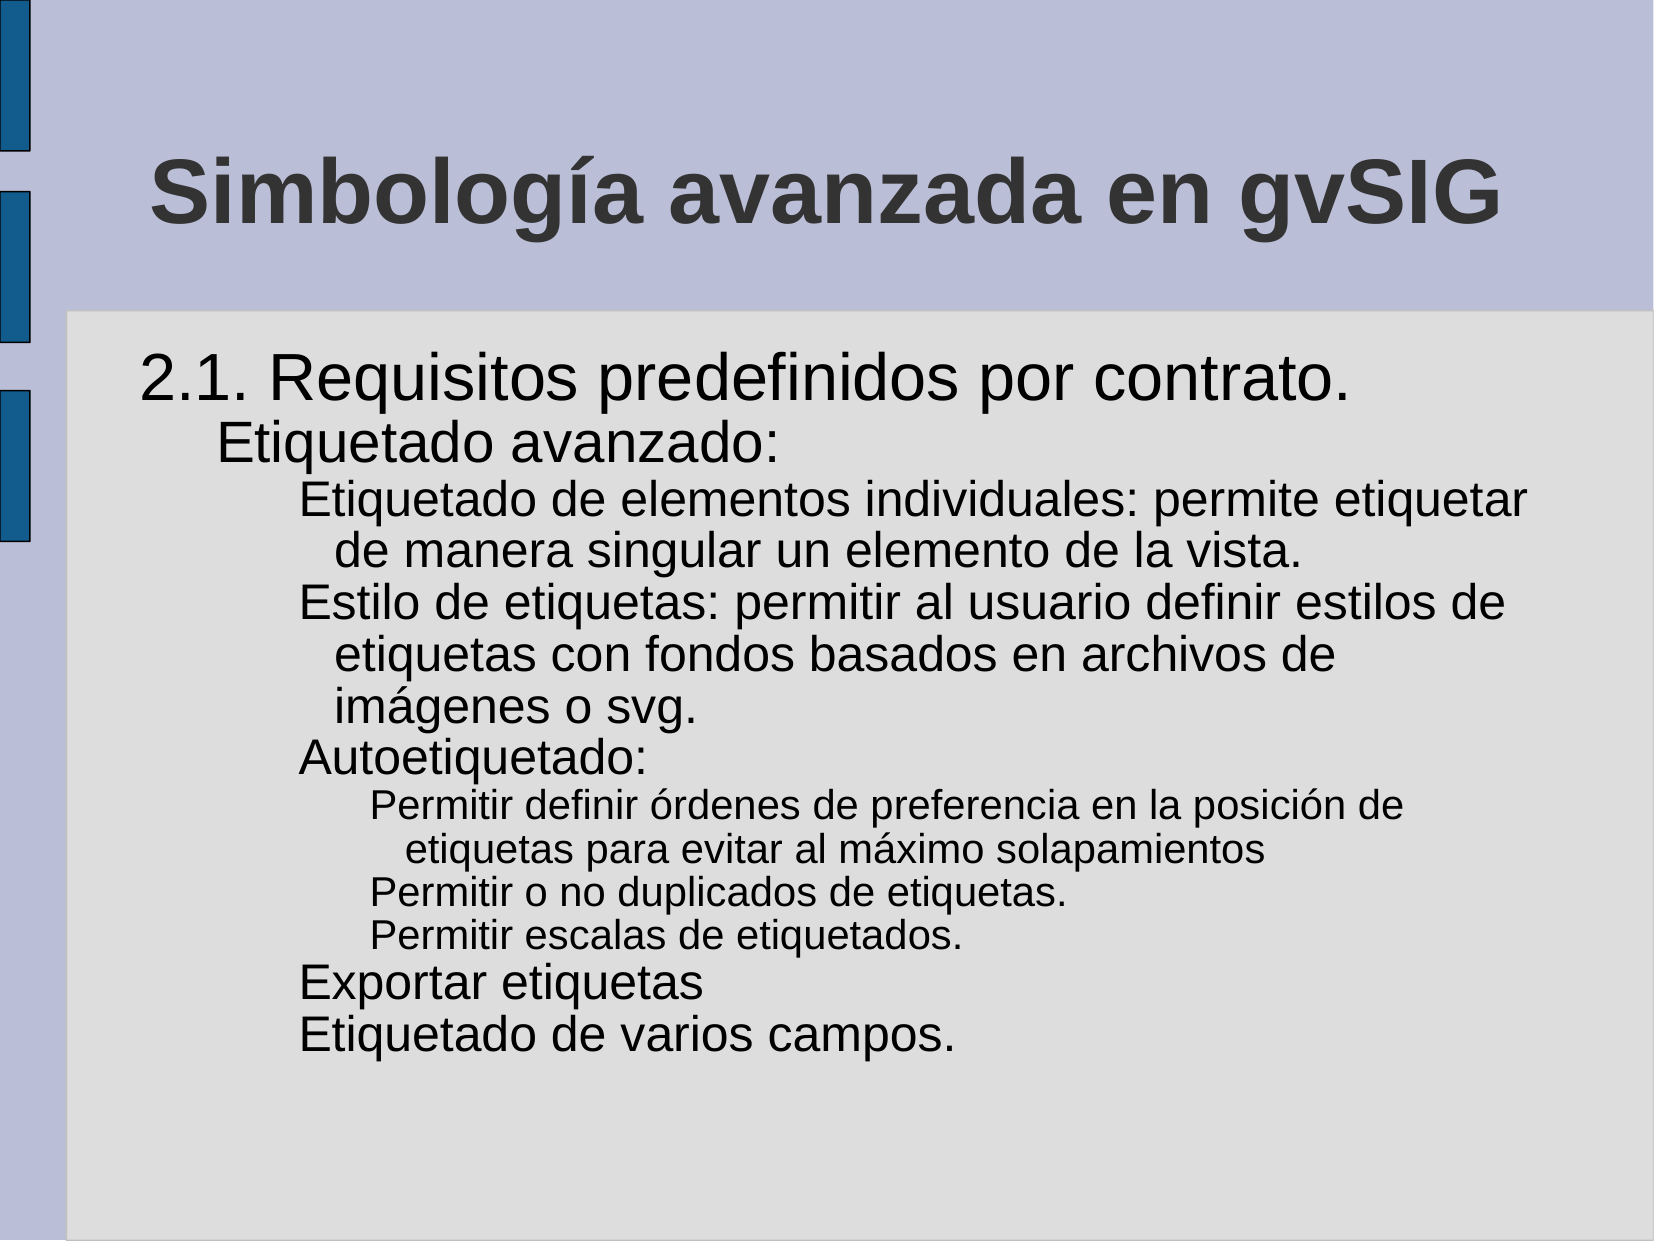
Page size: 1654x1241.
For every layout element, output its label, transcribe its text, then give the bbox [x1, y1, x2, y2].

title Simbología avanzada en gvSIG [121, 98, 1534, 291]
list 2.1. Requisitos predefinidos por contrato. Etiquetado avanzado: Etiquetado de elementos individuales: permite etiquetar de manera singular un elemento de la vista. Estilo de etiquetas: permitir al usuario definir estilos de etiquetas con fondos basados en archivos de imágenes o svg. Autoetiquetado: Permitir definir órdenes de preferencia en la posición de etiquetas para evitar al máximo solapamientos Permitir o no duplicados de etiquetas. Permitir escalas de etiquetados. Exportar etiquetas Etiquetado de varios campos. [121, 344, 1534, 1118]
